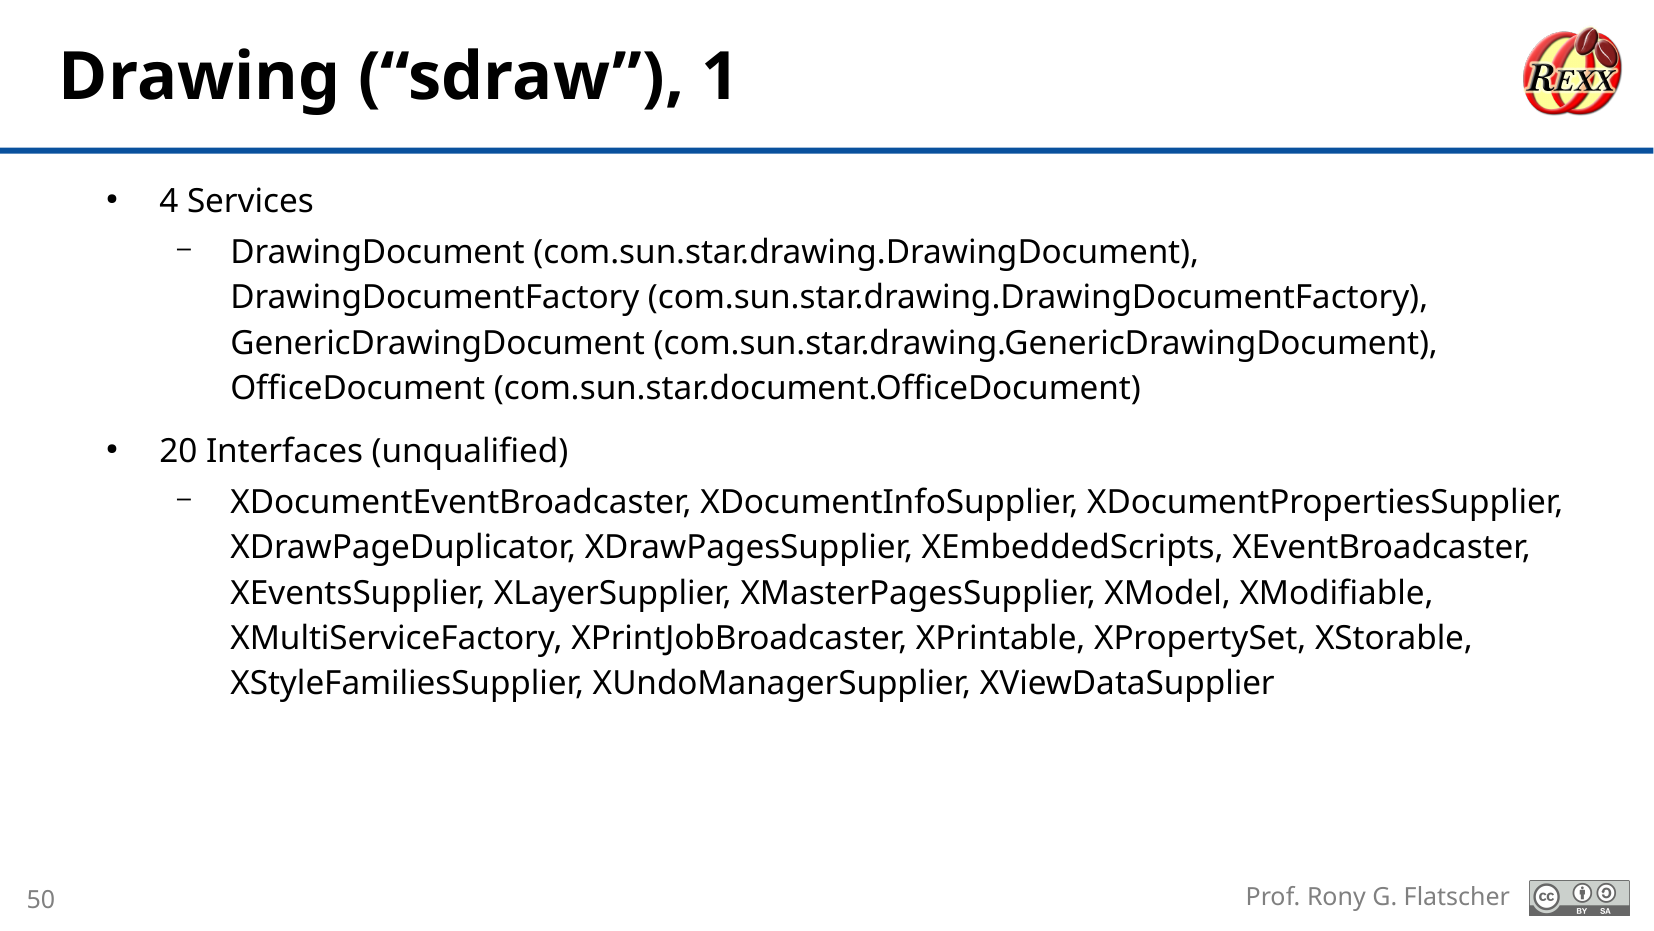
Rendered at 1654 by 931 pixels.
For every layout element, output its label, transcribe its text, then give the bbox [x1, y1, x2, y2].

list 4 Services DrawingDocument (com.sun.star.drawing.DrawingDocument), DrawingDocumentFactory (com.sun.star.drawing.DrawingDocumentFactory), GenericDrawingDocument (com.sun.star.drawing.GenericDrawingDocument), OfficeDocument (com.sun.star.document.OfficeDocument) 20 Interfaces (unqualified) XDocumentEventBroadcaster, XDocumentInfoSupplier, XDocumentPropertiesSupplier, XDrawPageDuplicator, XDrawPagesSupplier, XEmbeddedScripts, XEventBroadcaster, XEventsSupplier, XLayerSupplier, XMasterPagesSupplier, XModel, XModifiable, XMultiServiceFactory, XPrintJobBroadcaster, XPrintable, XPropertySet, XStorable, XStyleFamiliesSupplier, XUndoManagerSupplier, XViewDataSupplier [88, 177, 1577, 857]
title Drawing (“sdraw”), 1 [0, 0, 1625, 148]
